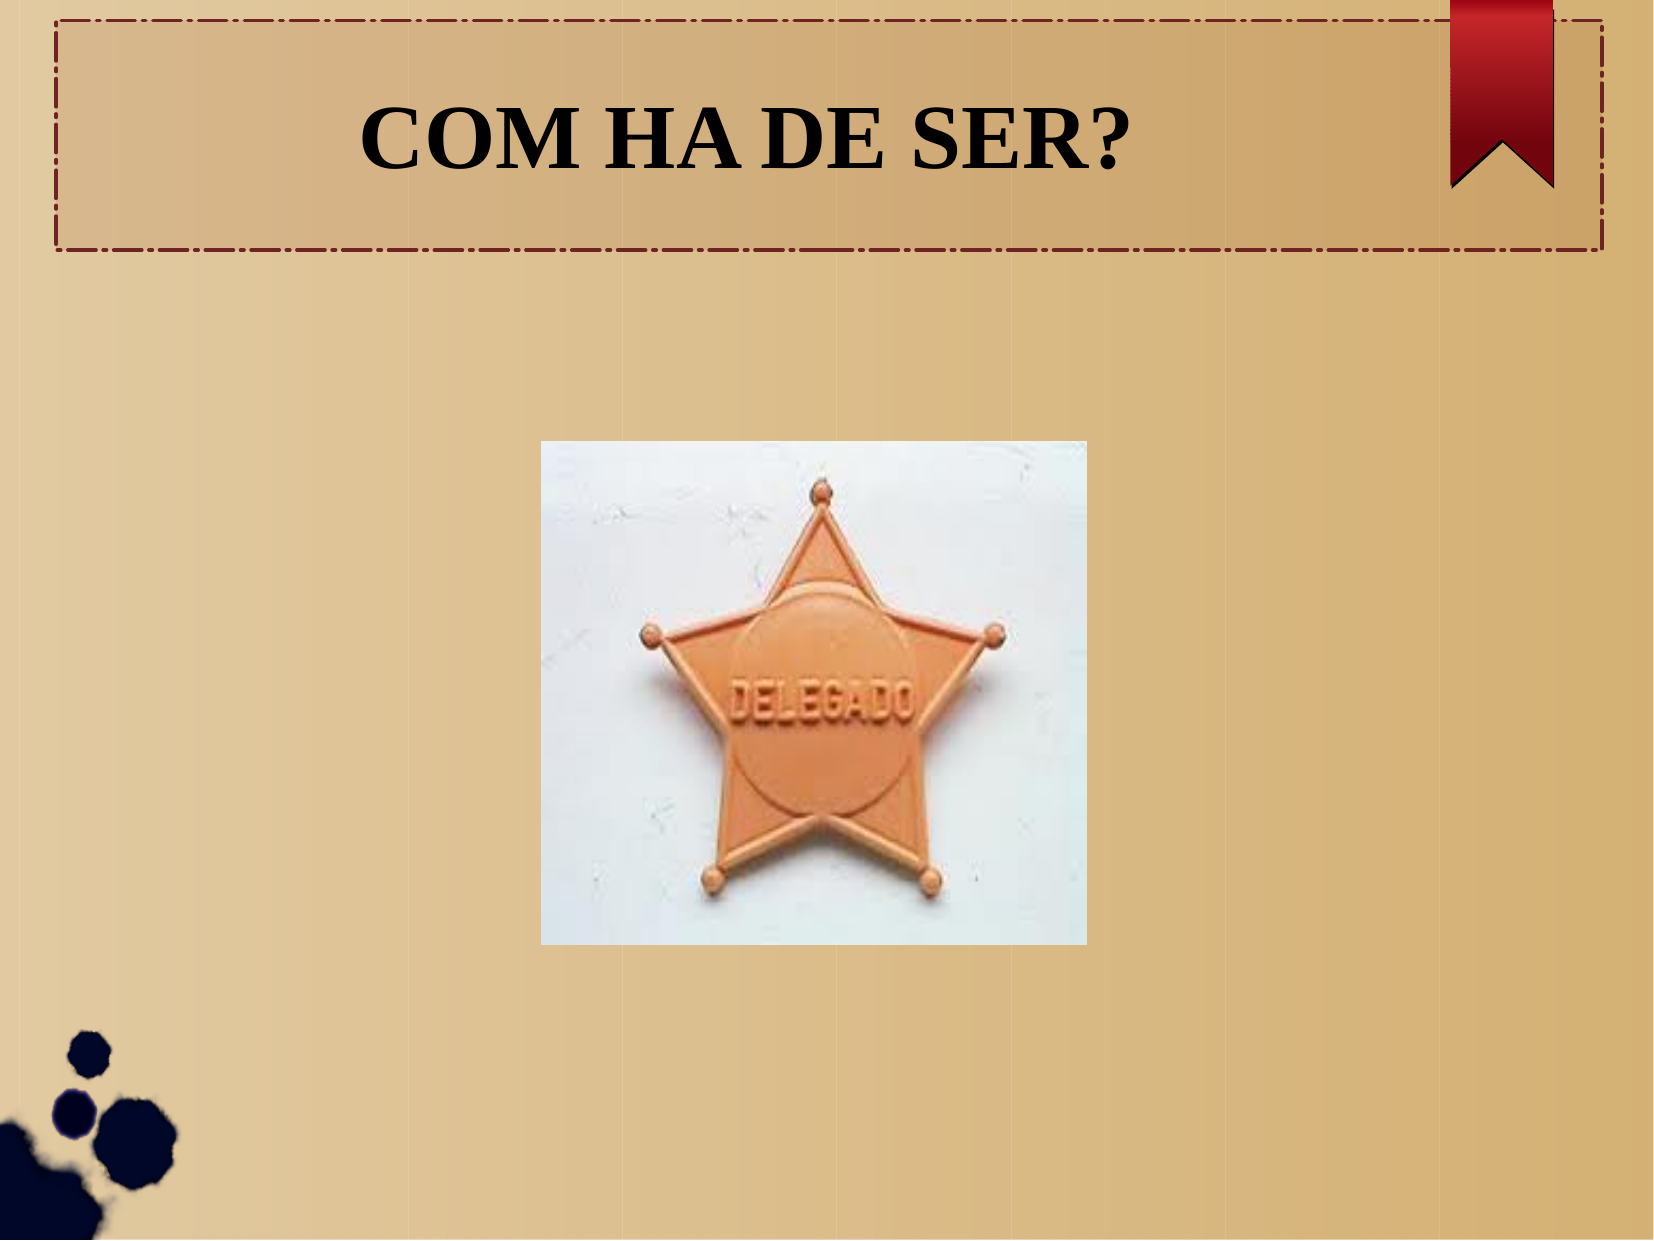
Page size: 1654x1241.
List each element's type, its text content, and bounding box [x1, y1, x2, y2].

title COM HA DE SER? [82, 47, 1412, 229]
picture [541, 441, 1087, 945]
